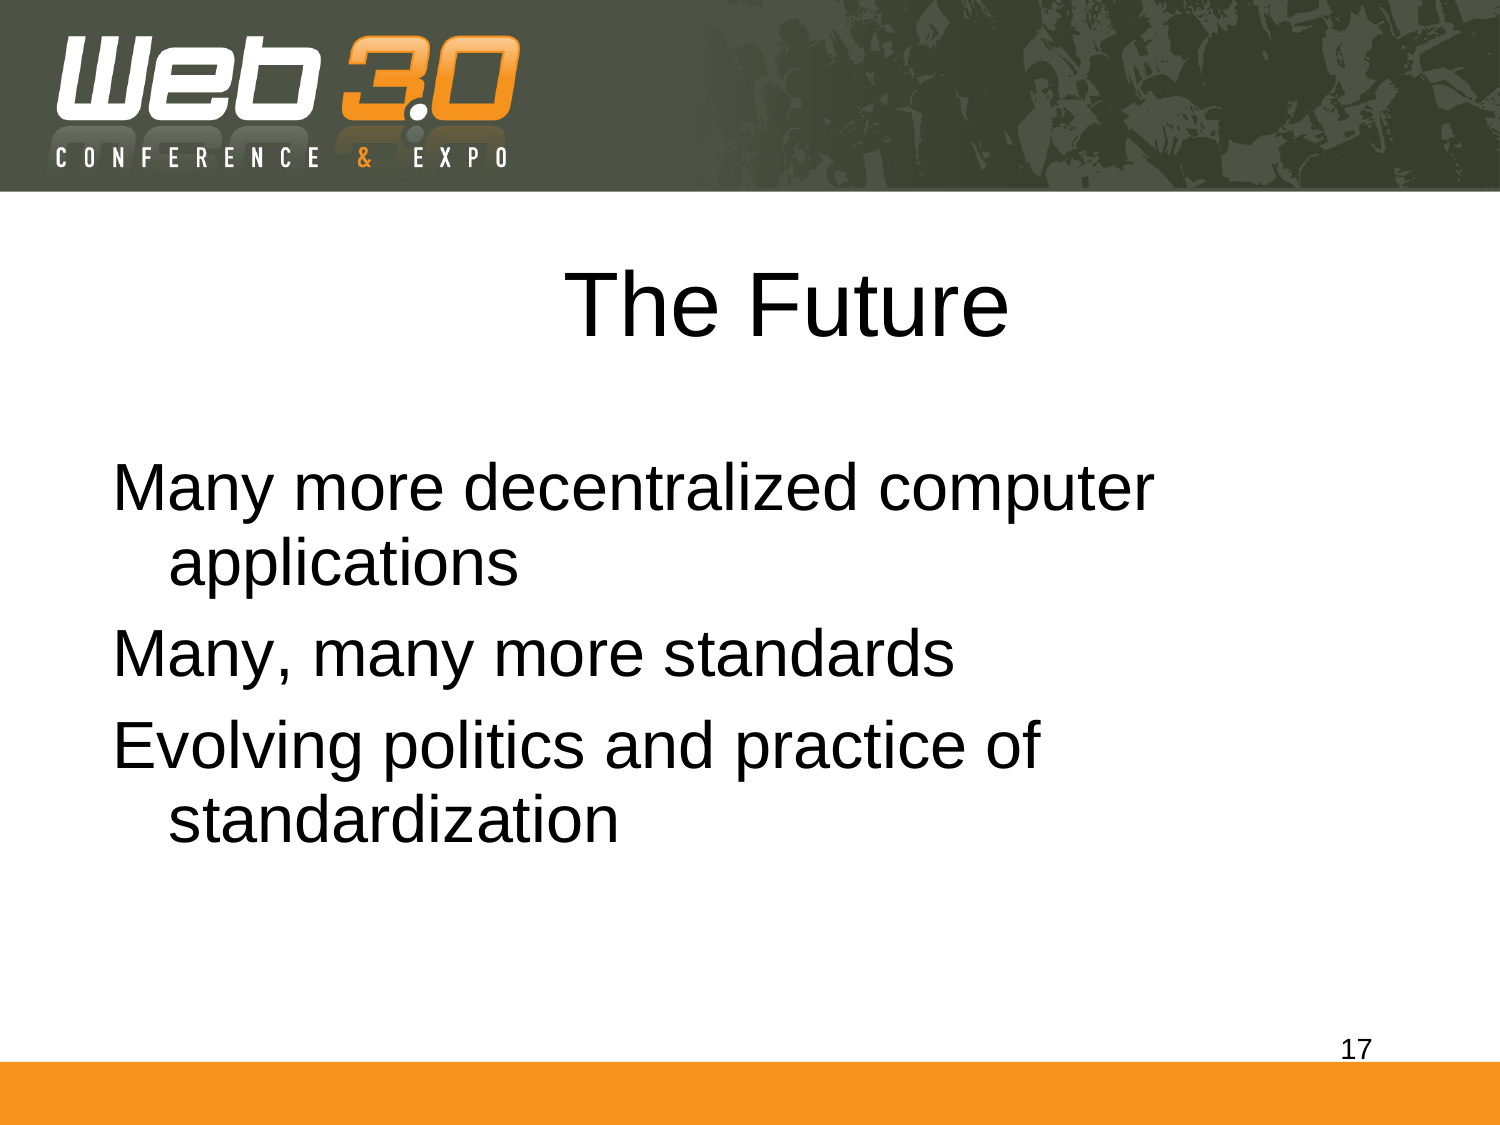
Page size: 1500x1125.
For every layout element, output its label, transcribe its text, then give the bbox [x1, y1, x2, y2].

title The Future [150, 194, 1426, 416]
picture [0, 0, 1500, 1125]
list Many more decentralized computer applications Many, many more standards Evolving politics and practice of standardization [112, 450, 1388, 1111]
